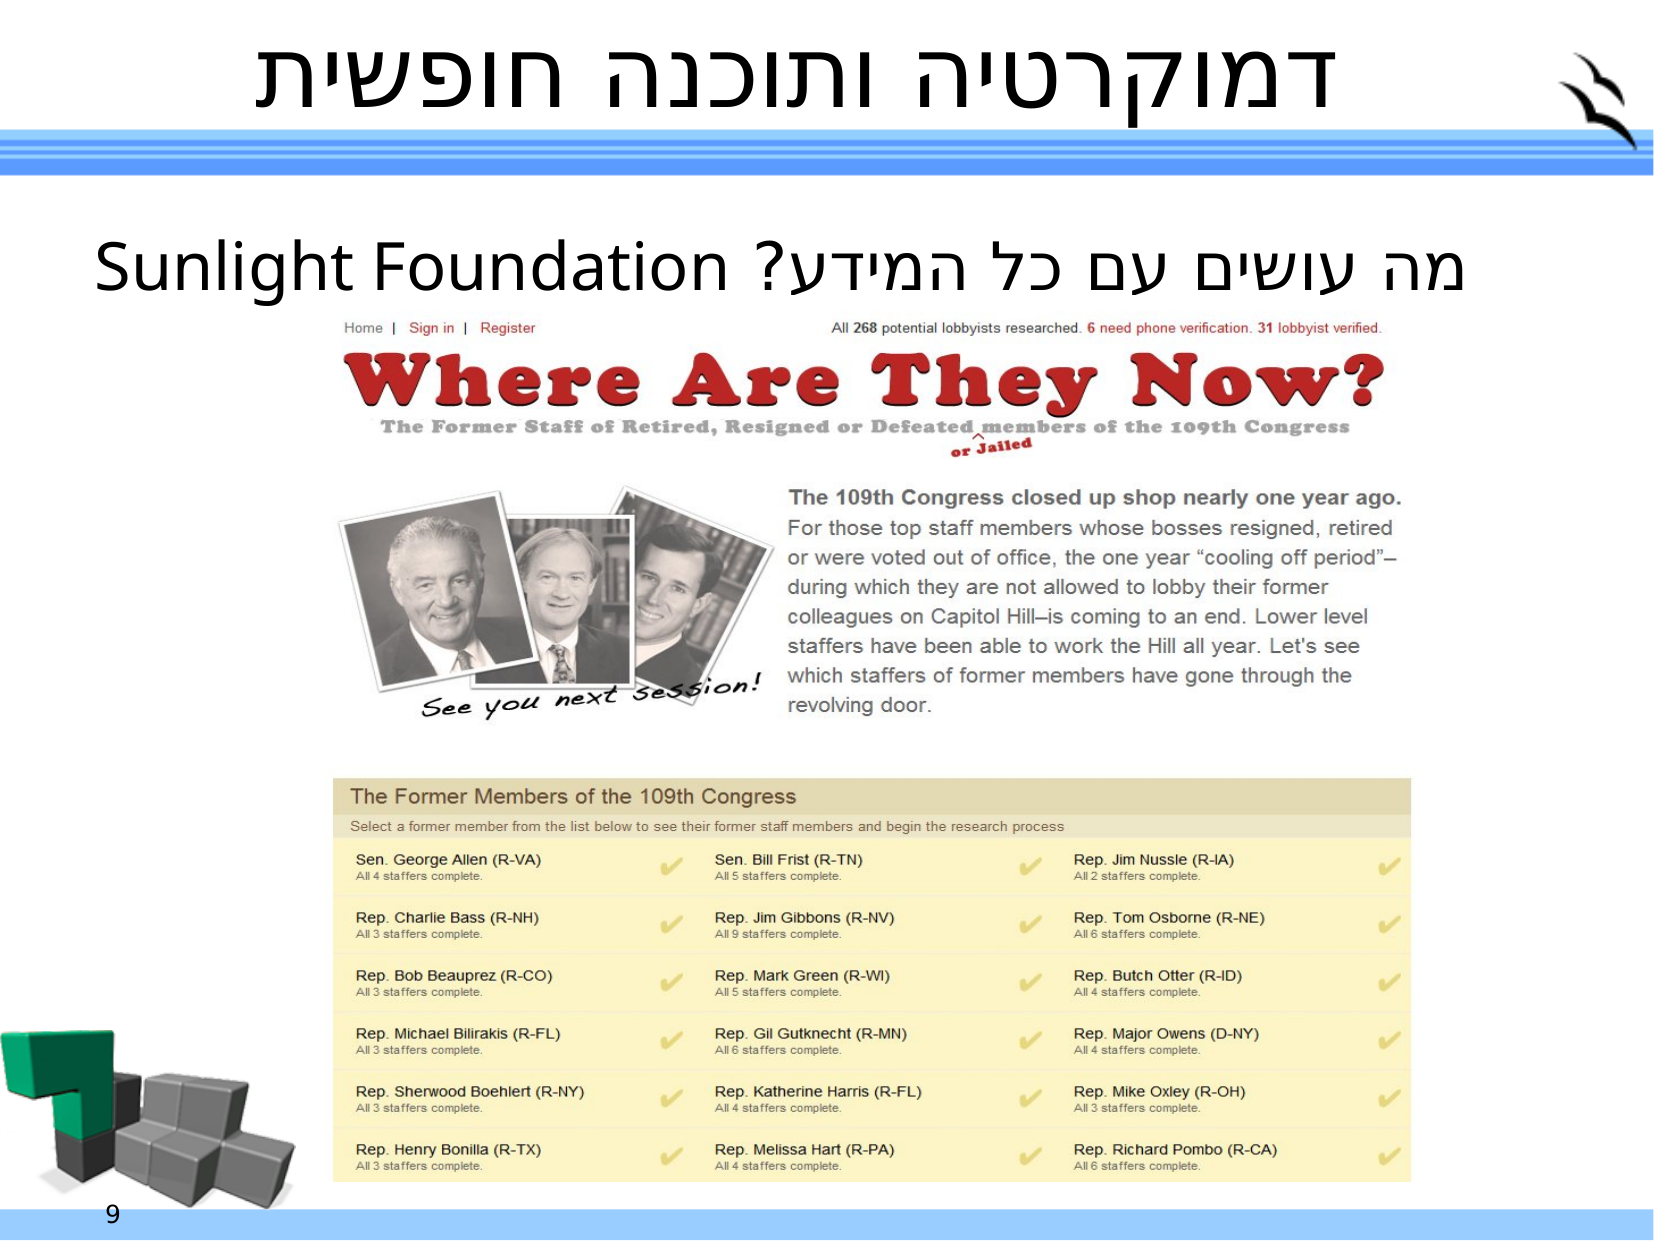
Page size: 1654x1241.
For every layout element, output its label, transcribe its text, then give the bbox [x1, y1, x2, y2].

list מה עושים עם כל המידע? Sunlight Foundation [75, 218, 1488, 1174]
picture [0, 1030, 296, 1211]
picture [324, 295, 1418, 1182]
title דמוקרטיה ותוכנה חופשית [92, 19, 1505, 126]
picture [0, 47, 1654, 180]
